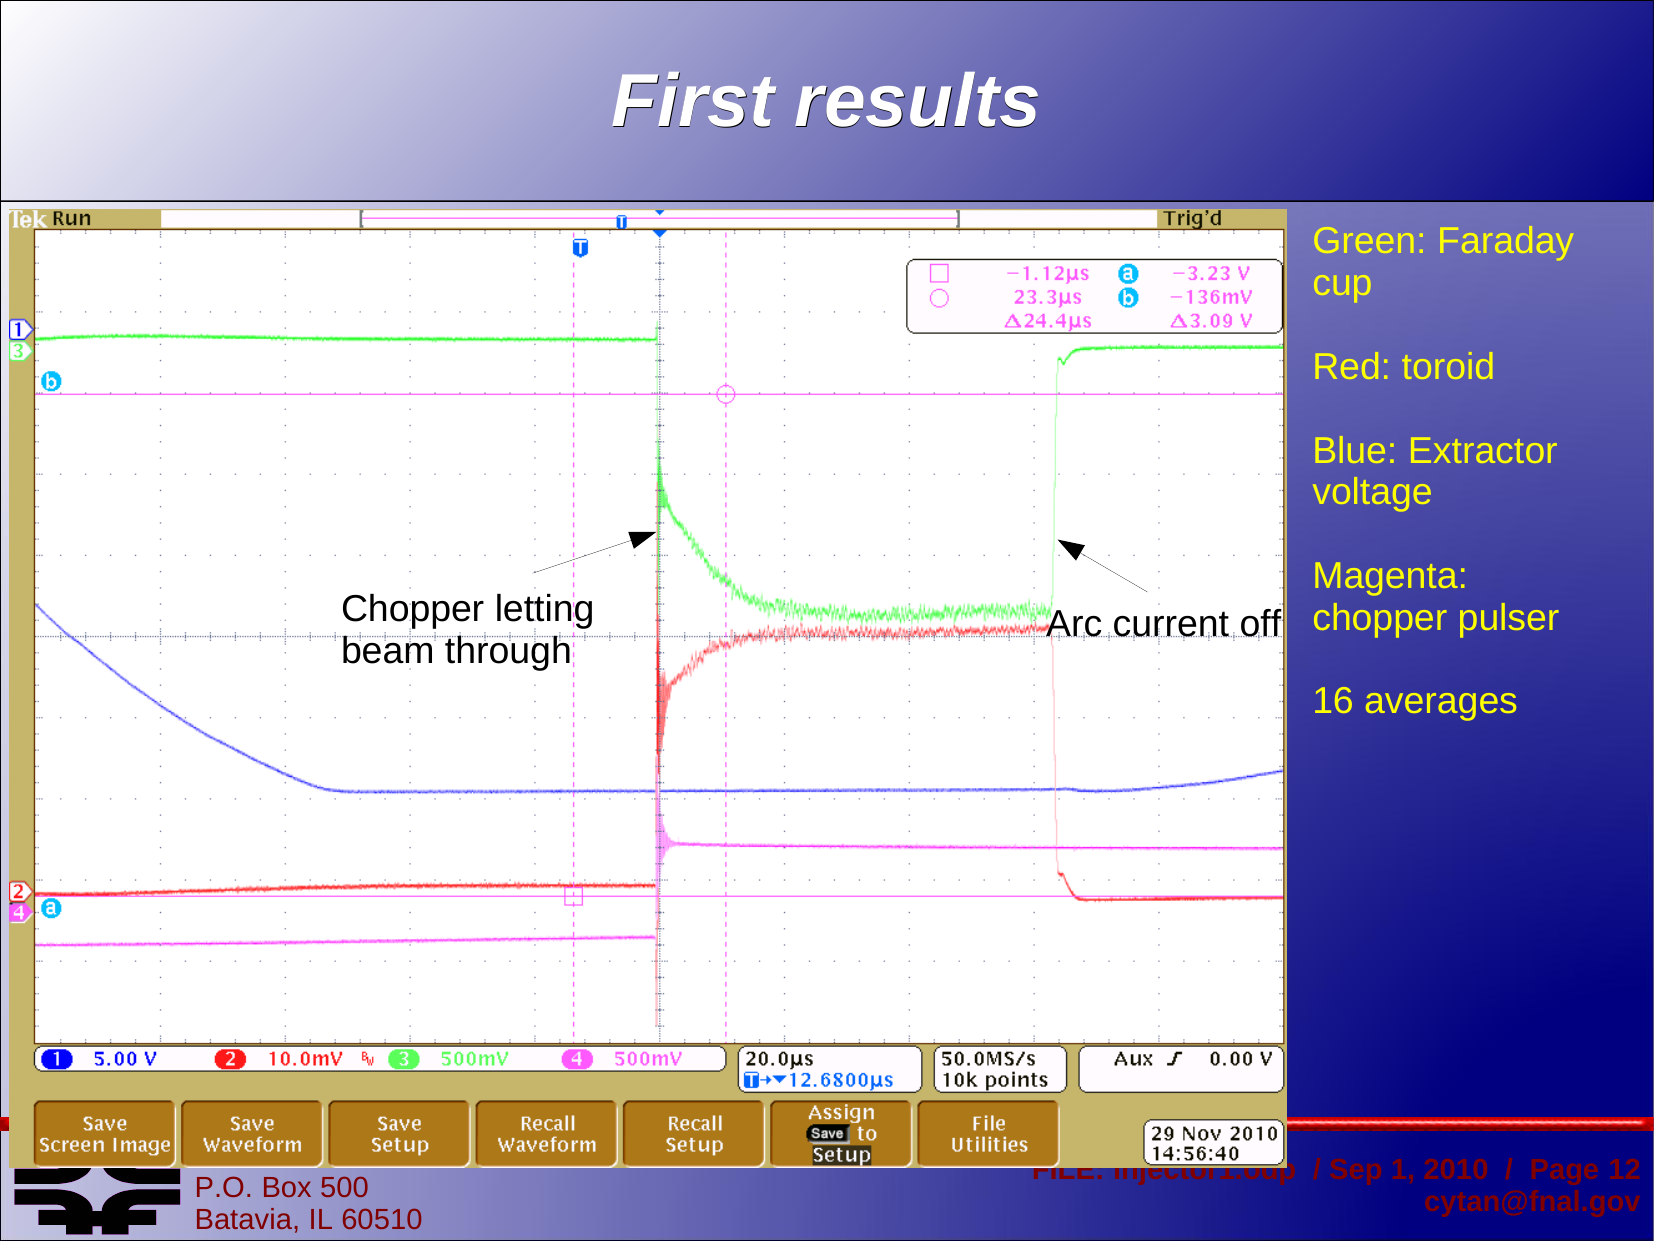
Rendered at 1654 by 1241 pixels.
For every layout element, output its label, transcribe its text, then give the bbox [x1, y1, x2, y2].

picture [0, 202, 1654, 1241]
title First results [0, 7, 1654, 197]
text_box Chopper letting beam through [326, 580, 631, 683]
text_box Green: Faraday cup Red: toroid Blue: Extractor voltage Magenta: chopper pulser 16 averages [1297, 213, 1598, 730]
text_box Arc current off [1031, 595, 1296, 706]
